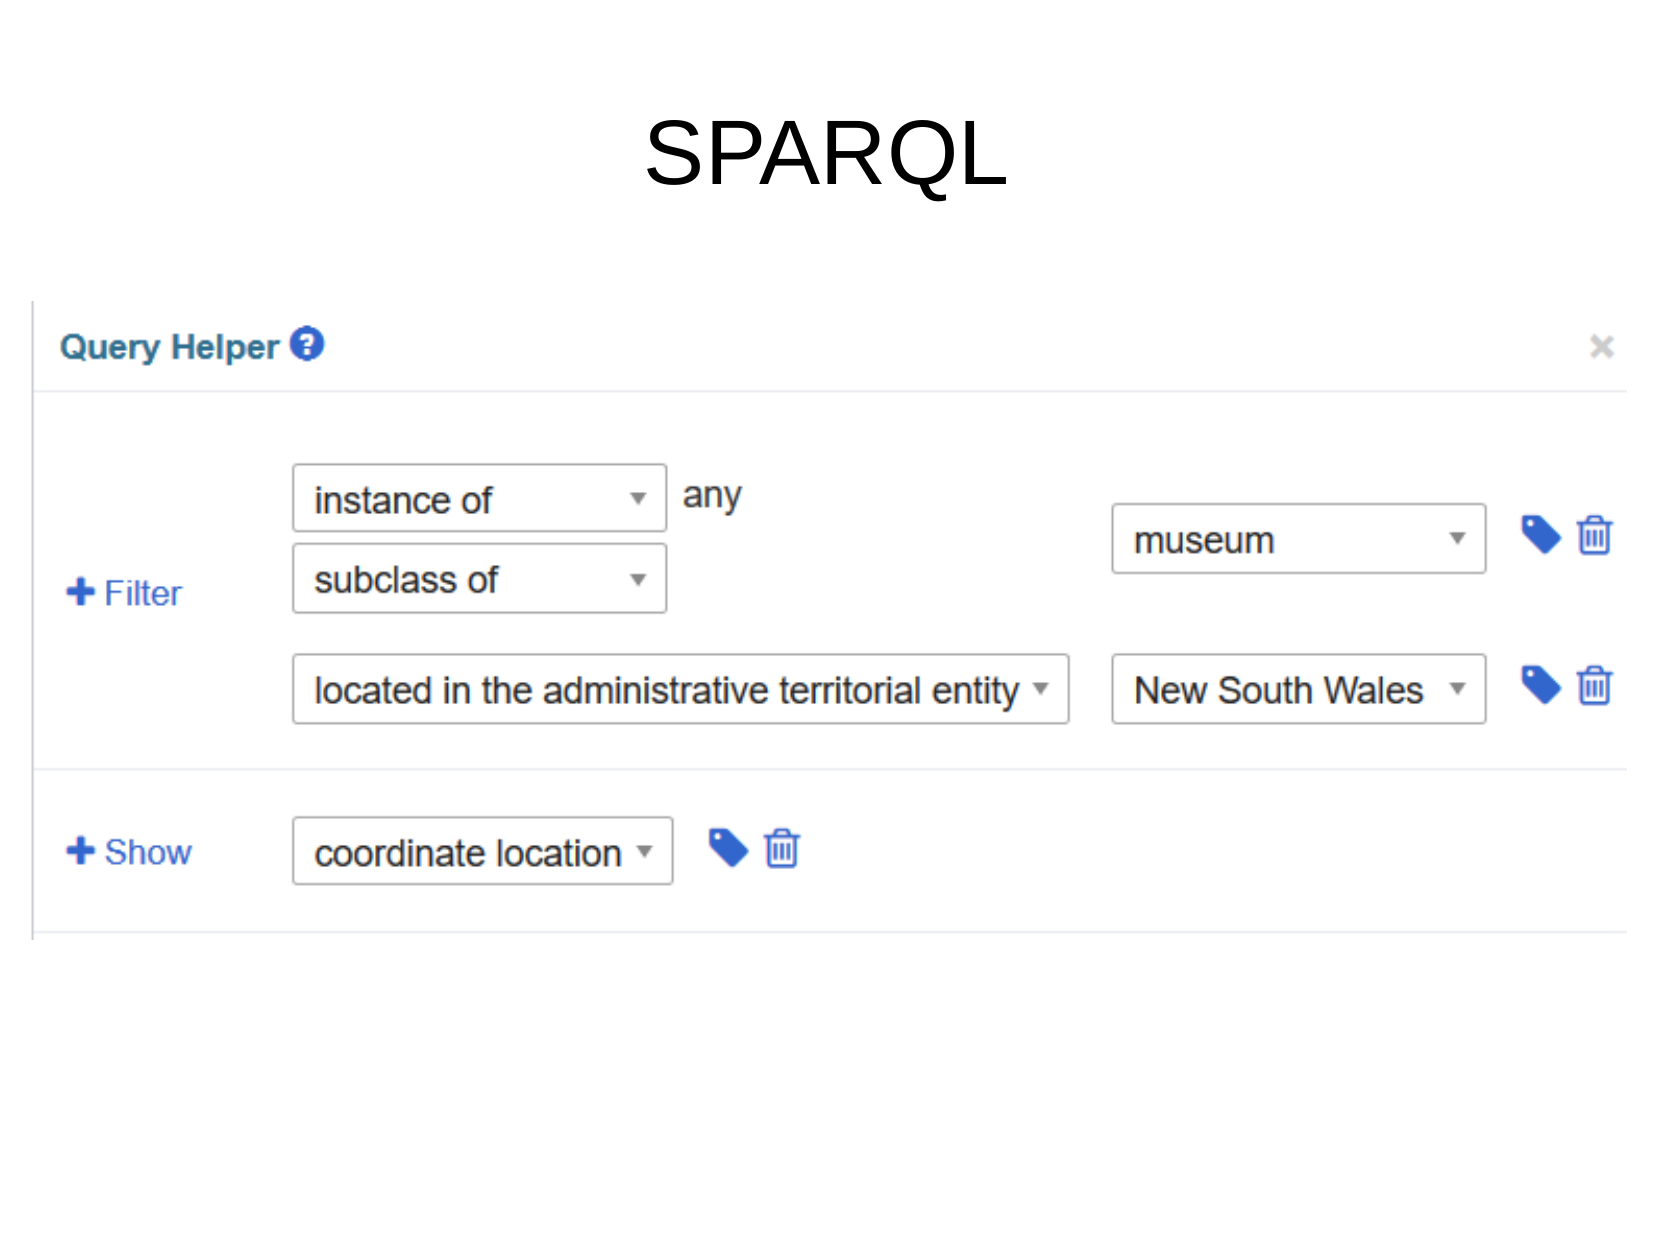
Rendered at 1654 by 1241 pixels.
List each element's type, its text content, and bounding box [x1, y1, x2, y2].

picture [30, 301, 1627, 940]
title SPARQL [82, 49, 1571, 257]
